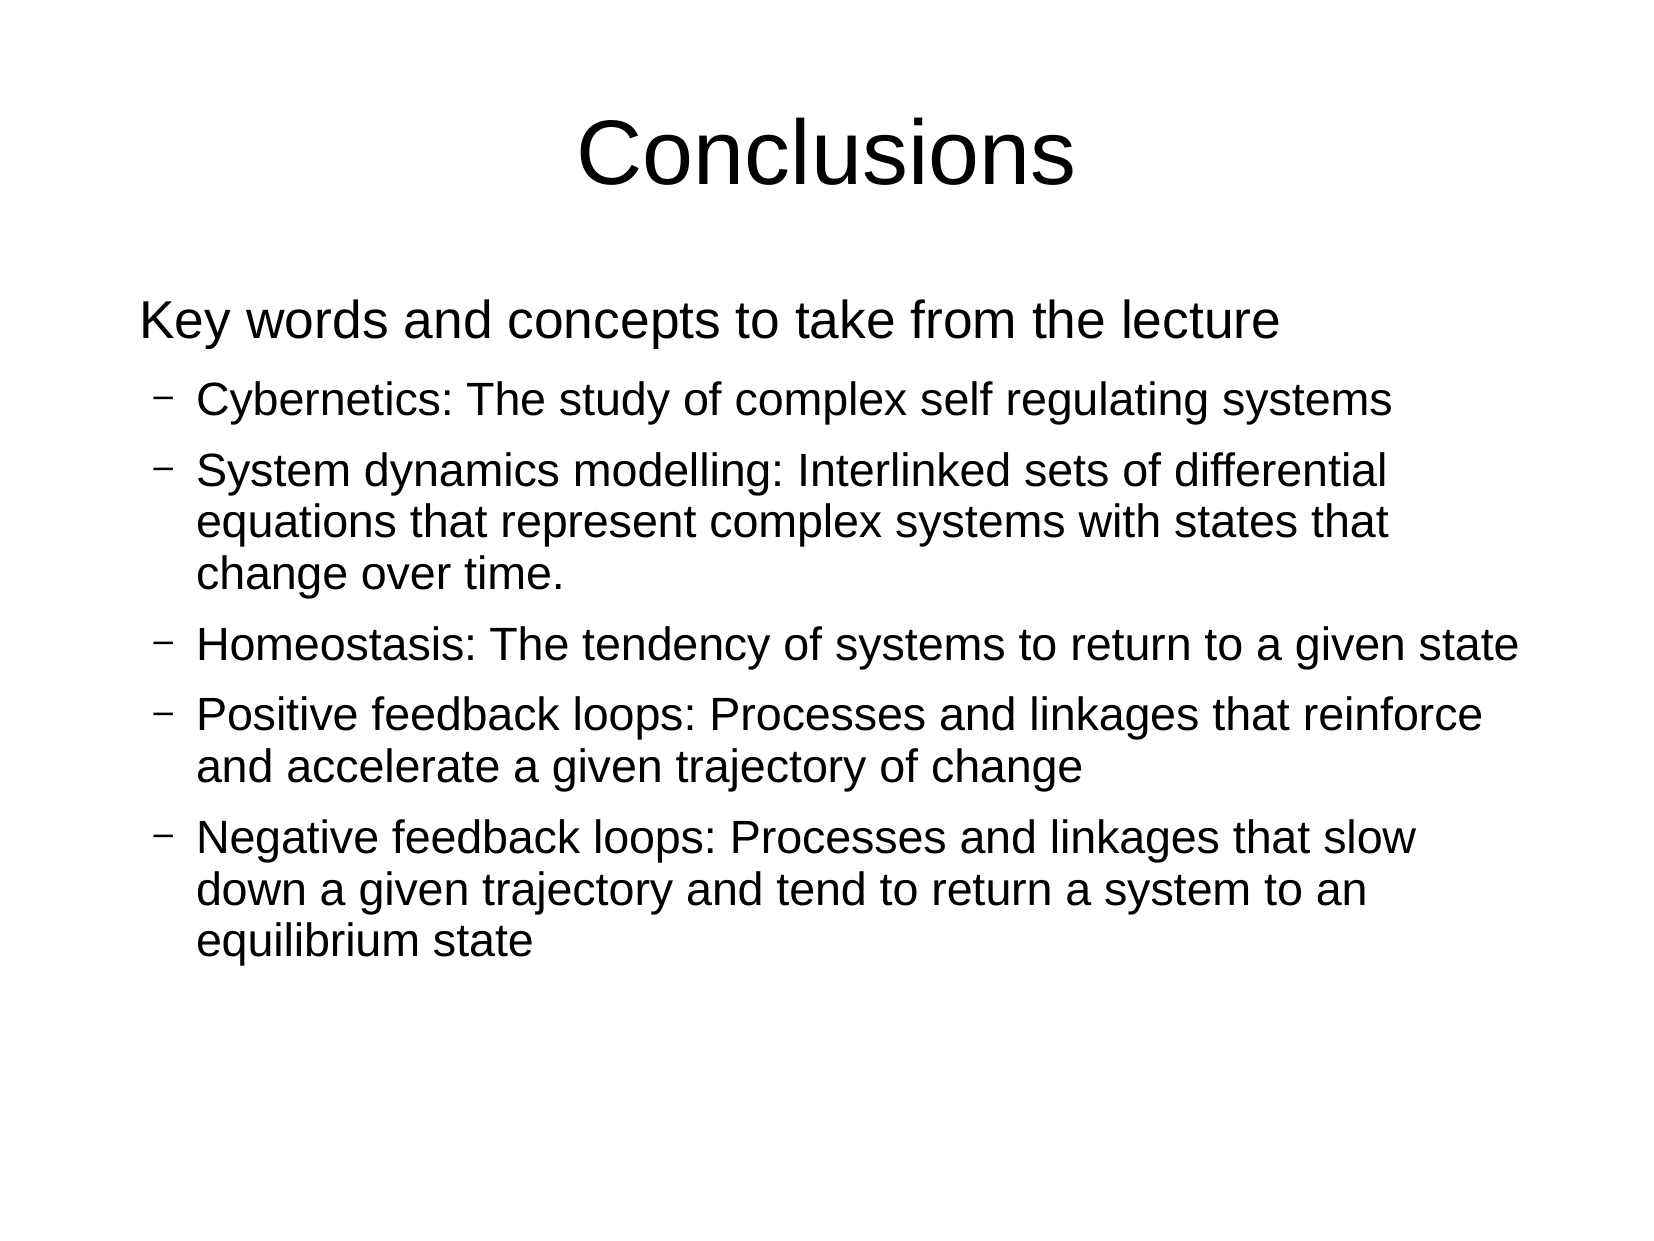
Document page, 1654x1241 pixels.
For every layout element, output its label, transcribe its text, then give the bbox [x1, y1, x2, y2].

title Conclusions [82, 49, 1571, 257]
list Key words and concepts to take from the lecture Cybernetics: The study of complex self regulating systems System dynamics modelling: Interlinked sets of differential equations that represent complex systems with states that change over time. Homeostasis: The tendency of systems to return to a given state Positive feedback loops: Processes and linkages that reinforce and accelerate a given trajectory of change Negative feedback loops: Processes and linkages that slow down a given trajectory and tend to return a system to an equilibrium state [82, 290, 1538, 1010]
